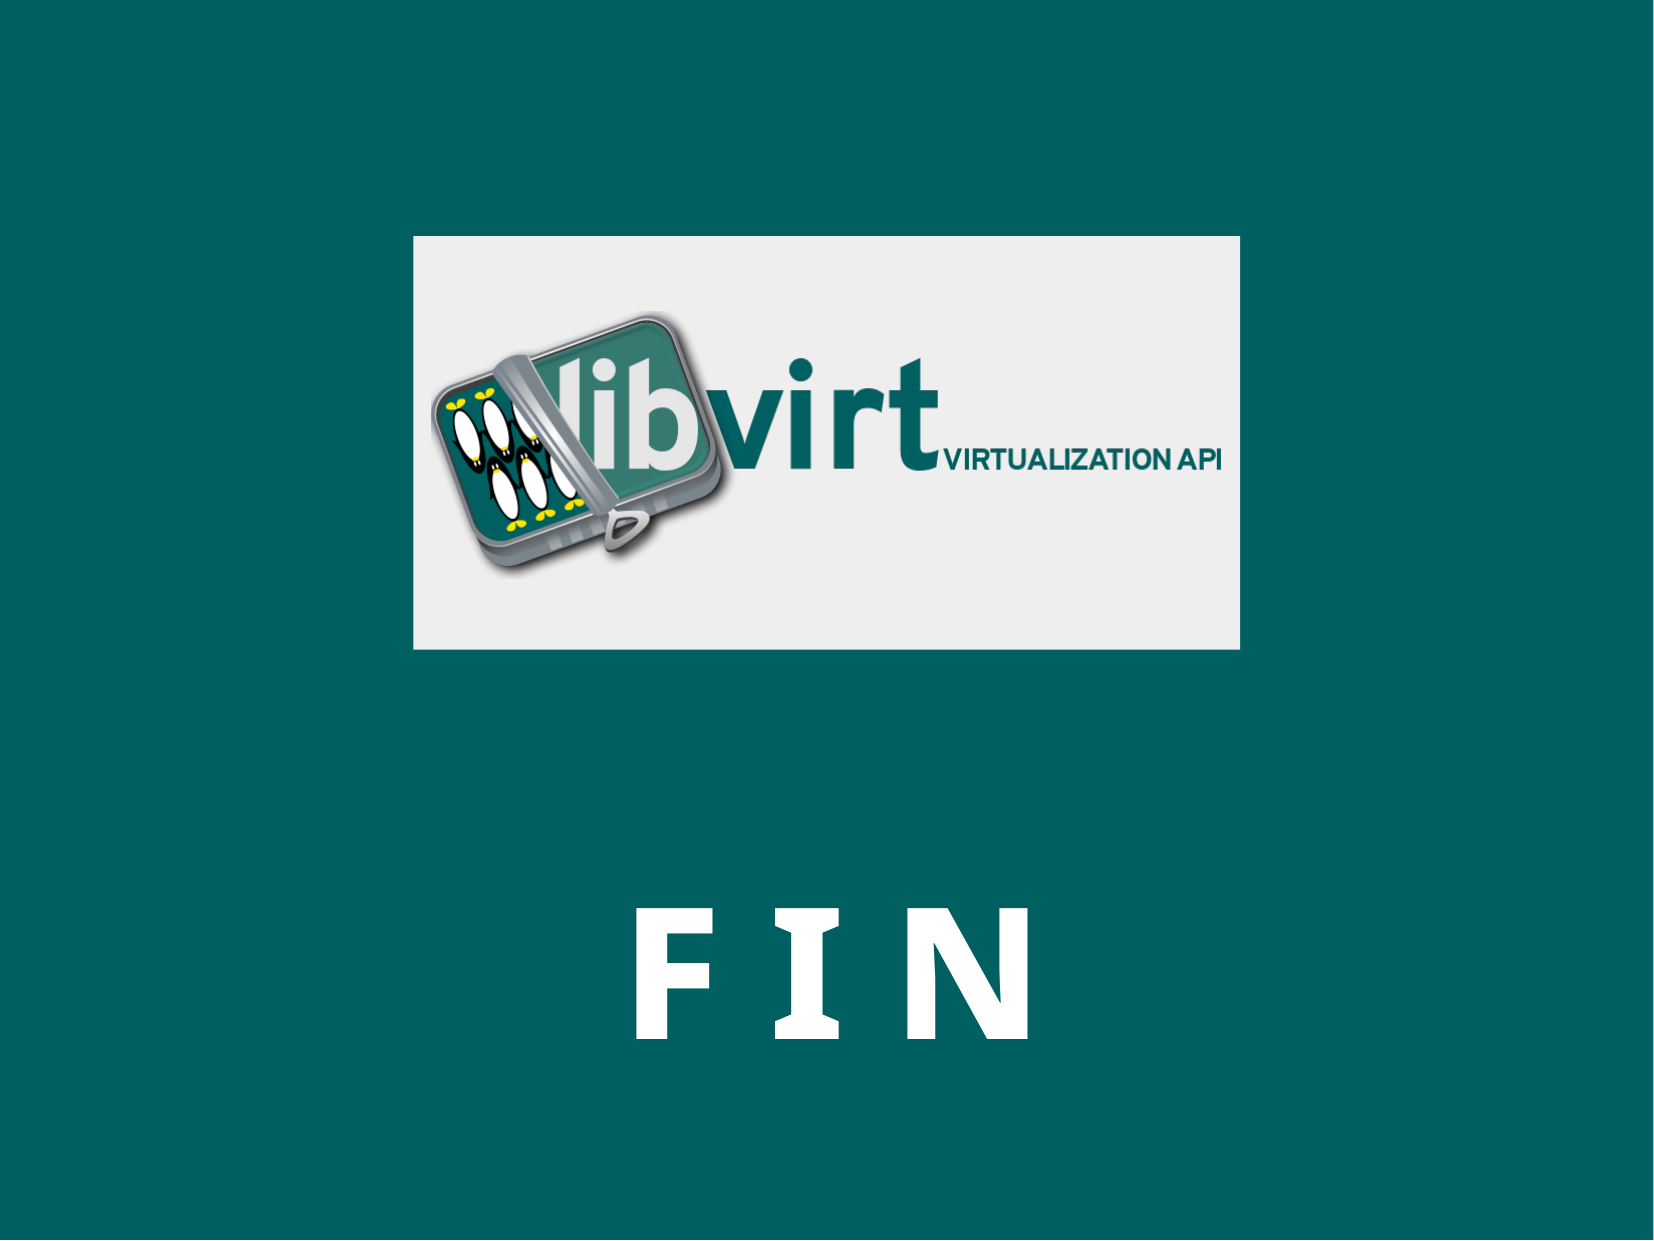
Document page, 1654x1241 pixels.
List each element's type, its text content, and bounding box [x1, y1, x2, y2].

picture [426, 307, 1229, 579]
title F I N [448, 791, 1217, 1146]
